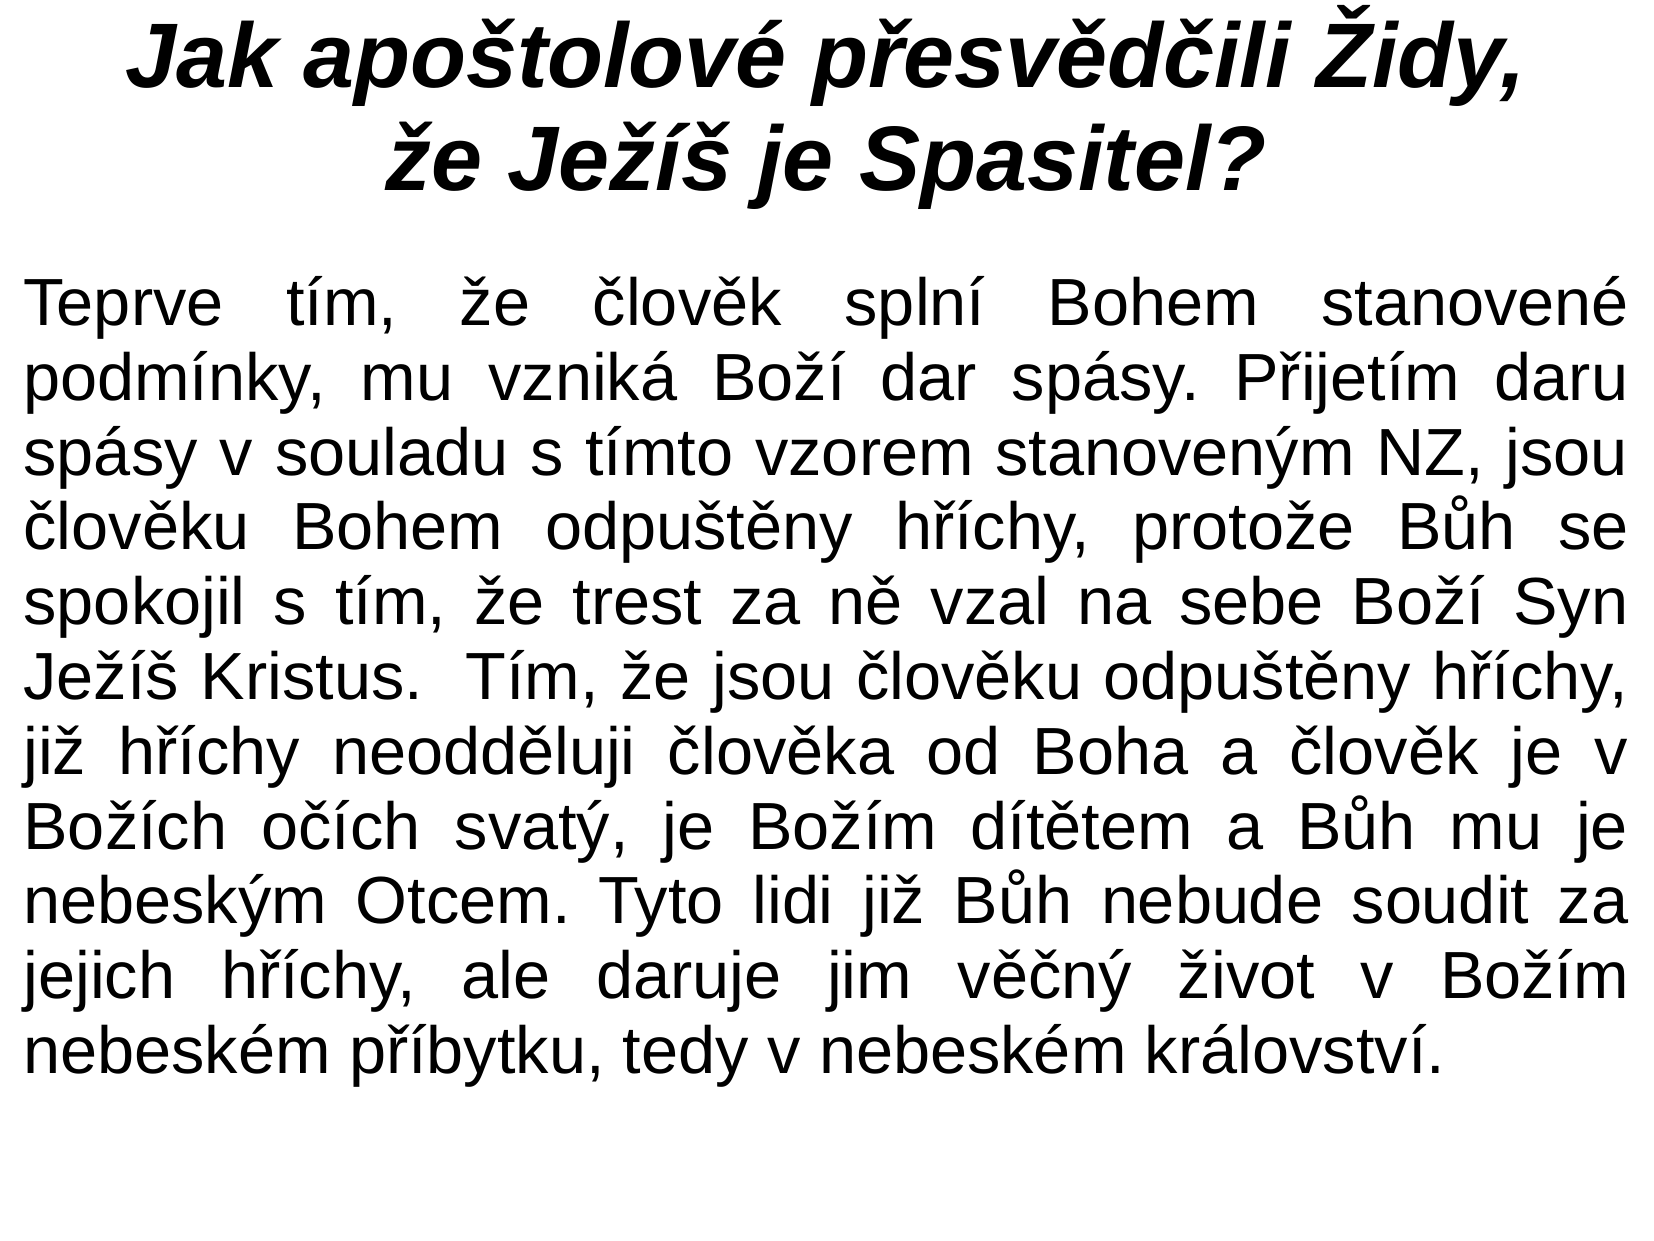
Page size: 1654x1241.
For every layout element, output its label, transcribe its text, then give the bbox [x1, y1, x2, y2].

subtitle Teprve tím, že člověk splní Bohem stanovené podmínky, mu vzniká Boží dar spásy. Přijetím daru spásy v souladu s tímto vzorem stanoveným NZ, jsou člověku Bohem odpuštěny hříchy, protože Bůh se spokojil s tím, že trest za ně vzal na sebe Boží Syn Ježíš Kristus. Tím, že jsou člověku odpuštěny hříchy, již hříchy neodděluji člověka od Boha a člověk je v Božích očích svatý, je Božím dítětem a Bůh mu je nebeským Otcem. Tyto lidi již Bůh nebude soudit za jejich hříchy, ale daruje jim věčný život v Božím nebeském příbytku, tedy v nebeském království. [23, 0, 1630, 1241]
